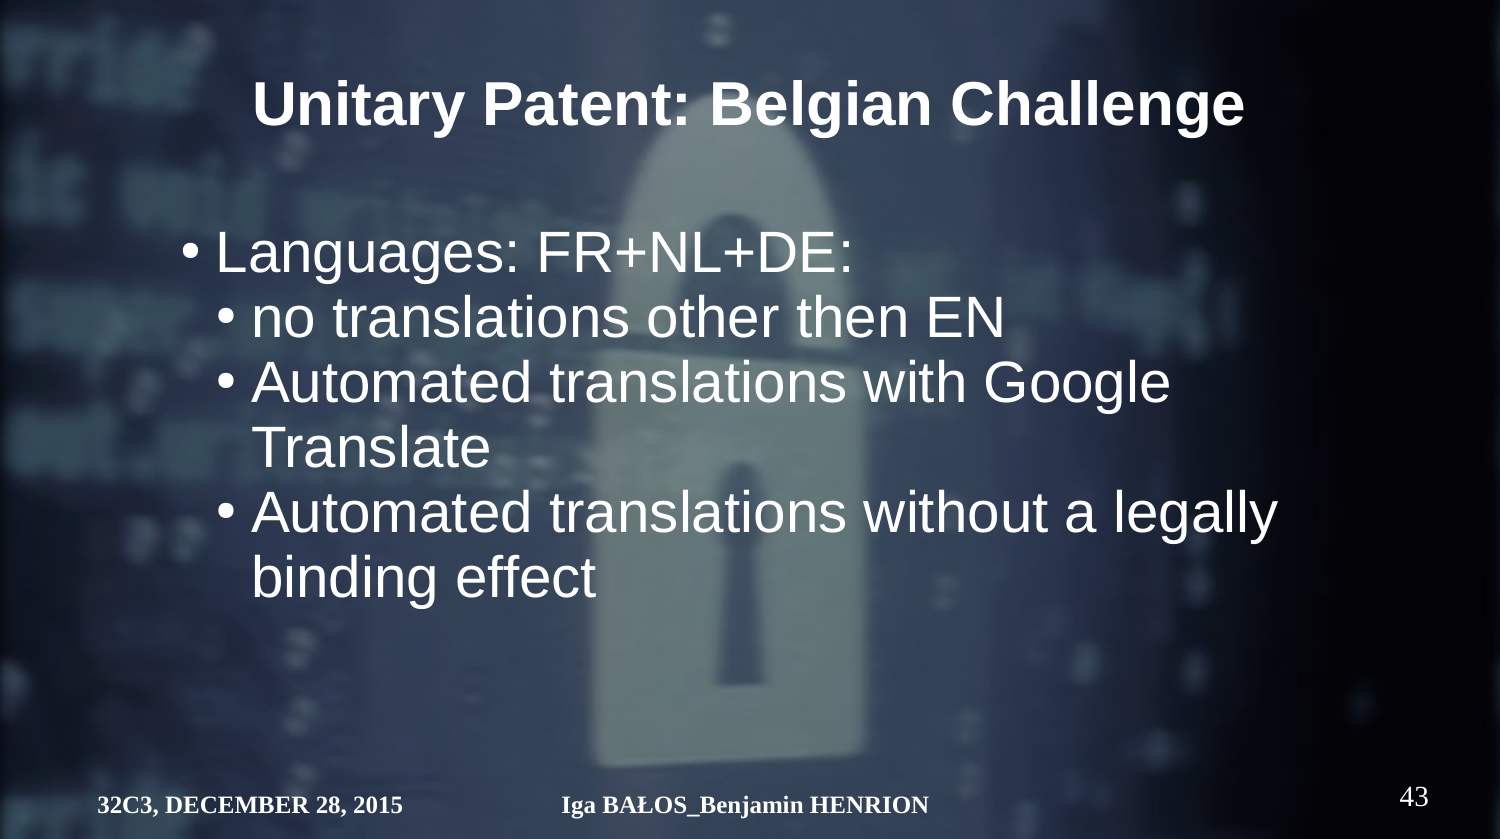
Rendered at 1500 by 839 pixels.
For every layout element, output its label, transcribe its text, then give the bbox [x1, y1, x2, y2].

picture [0, 0, 1500, 839]
title Unitary Patent: Belgian Challenge [74, 33, 1425, 174]
text_box Languages: FR+NL+DE: no translations other then EN Automated translations with Google Translate Automated translations without a legally binding effect [165, 212, 1347, 733]
